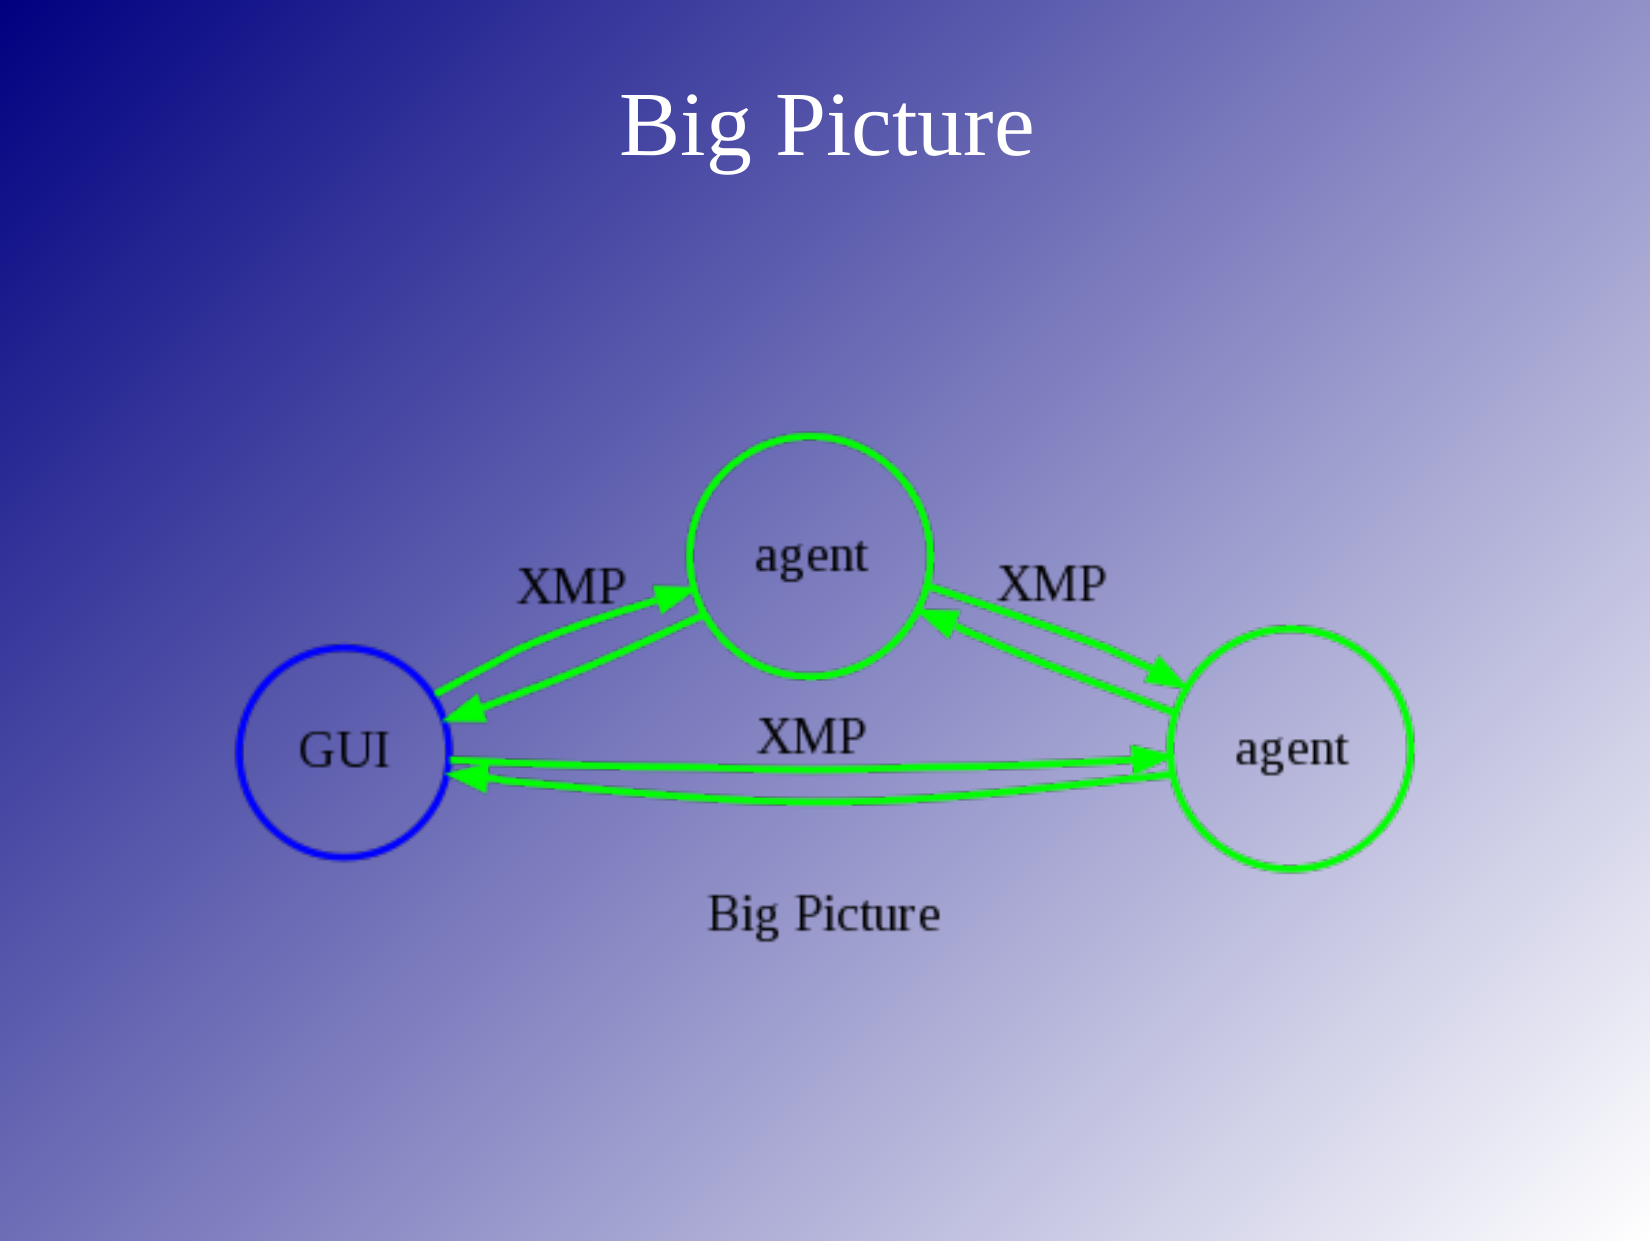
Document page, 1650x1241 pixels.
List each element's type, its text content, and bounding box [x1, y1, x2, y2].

title Big Picture [123, 27, 1533, 221]
picture [225, 422, 1426, 976]
